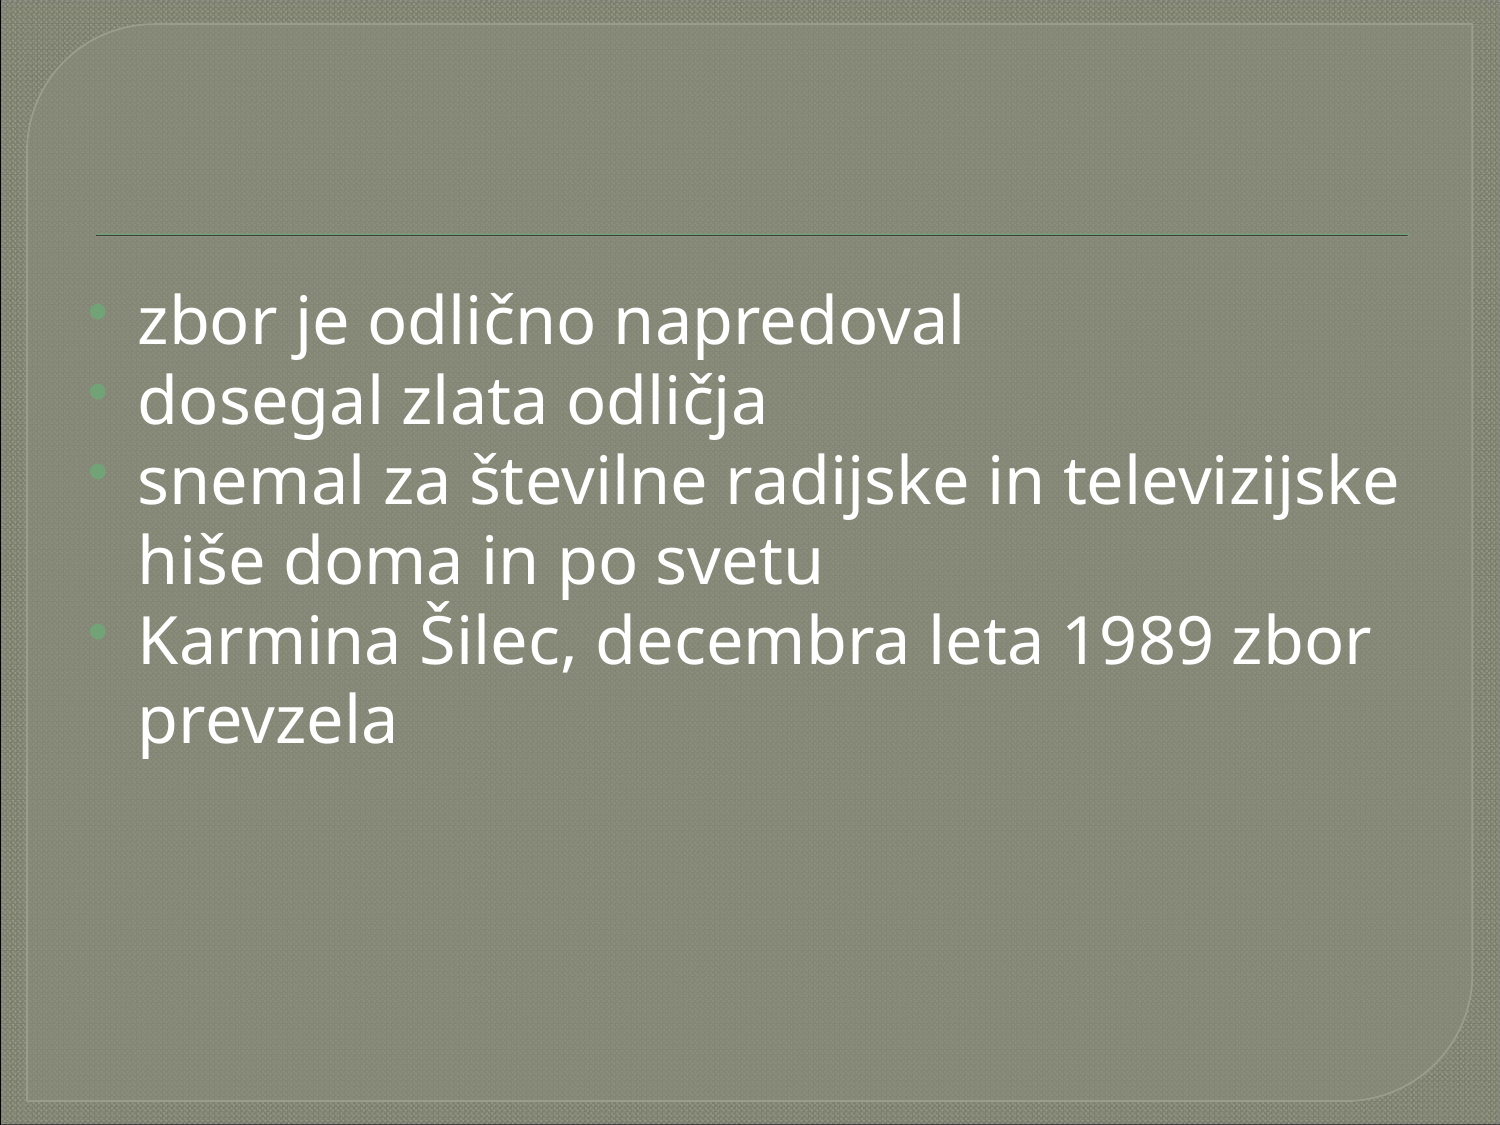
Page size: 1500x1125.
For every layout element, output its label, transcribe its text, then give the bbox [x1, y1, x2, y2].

list zbor je odlično napredoval dosegal zlata odličja snemal za številne radijske in televizijske hiše doma in po svetu Karmina Šilec, decembra leta 1989 zbor prevzela [75, 270, 1425, 1013]
picture [0, 0, 1500, 1125]
